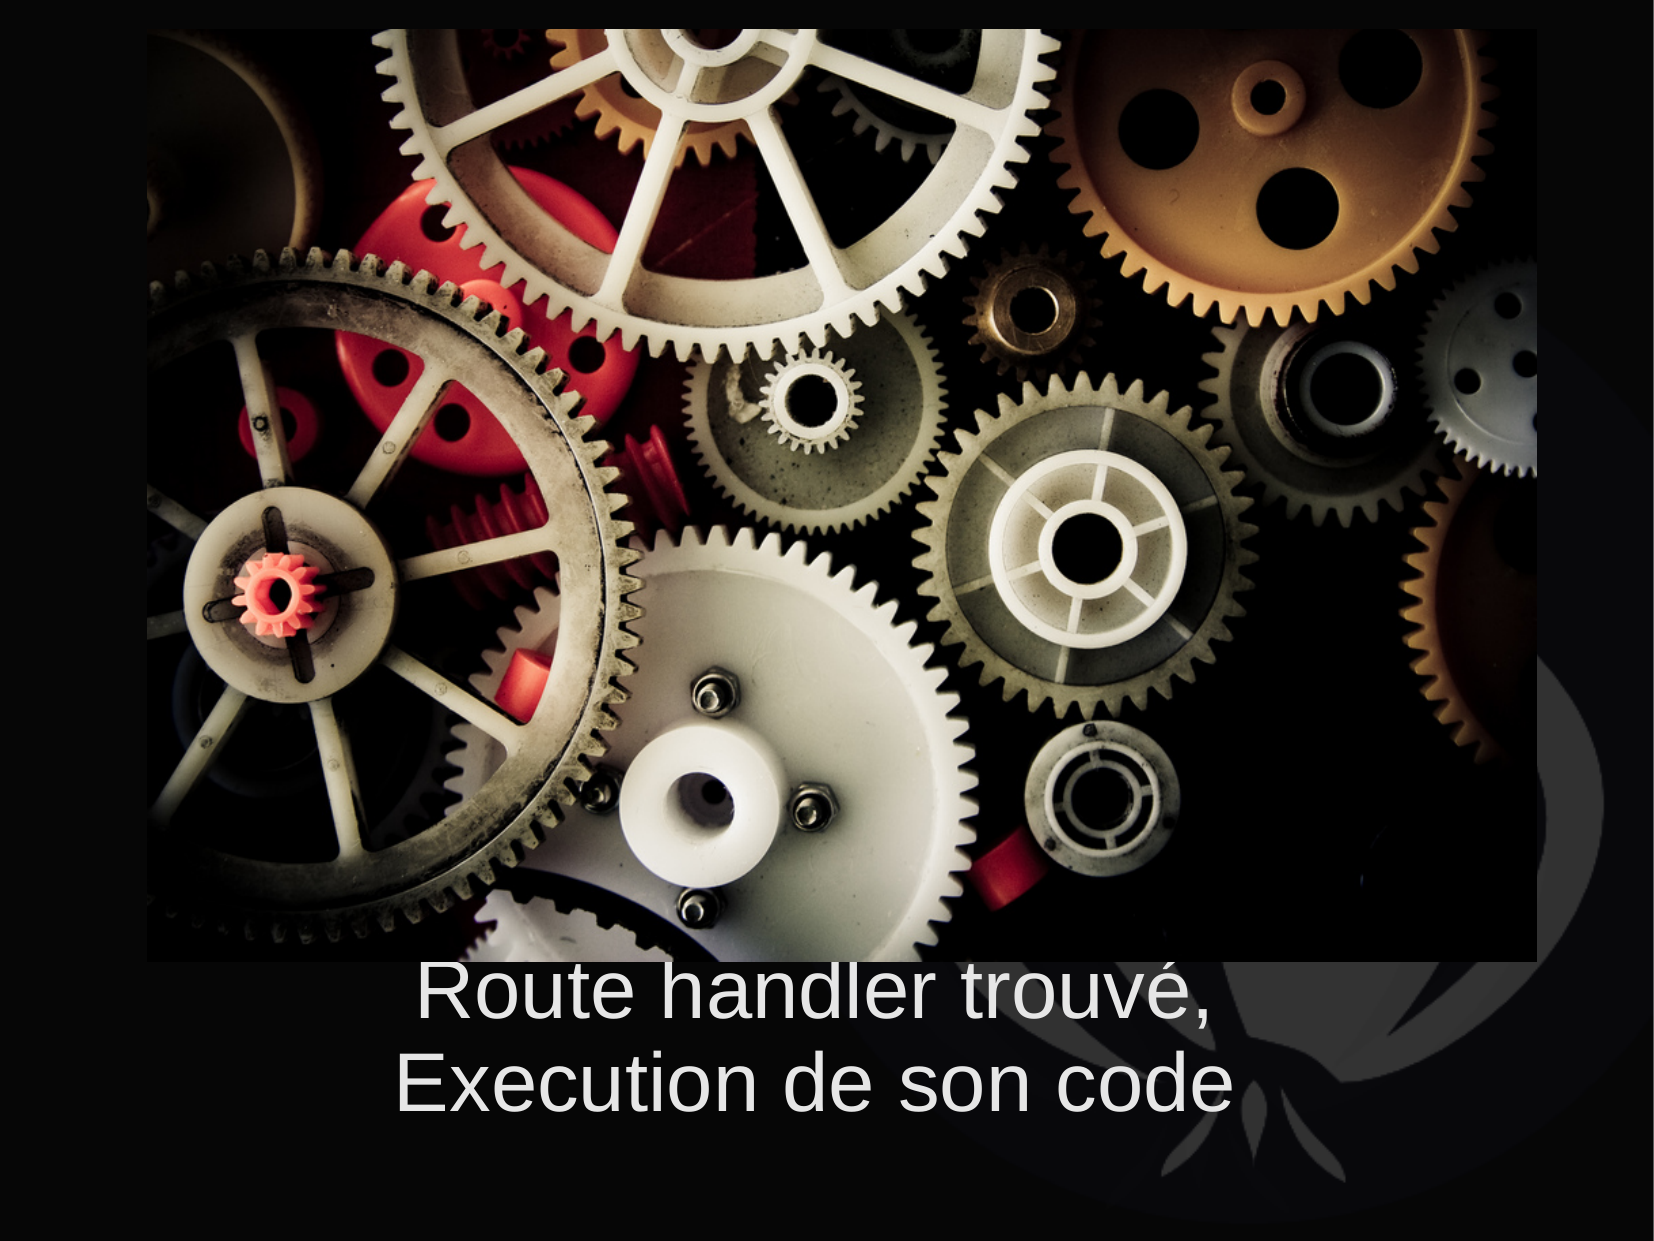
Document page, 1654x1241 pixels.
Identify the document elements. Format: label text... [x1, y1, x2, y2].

subtitle Route handler trouvé, Execution de son code [82, 118, 1571, 1211]
picture [0, 0, 1654, 1241]
